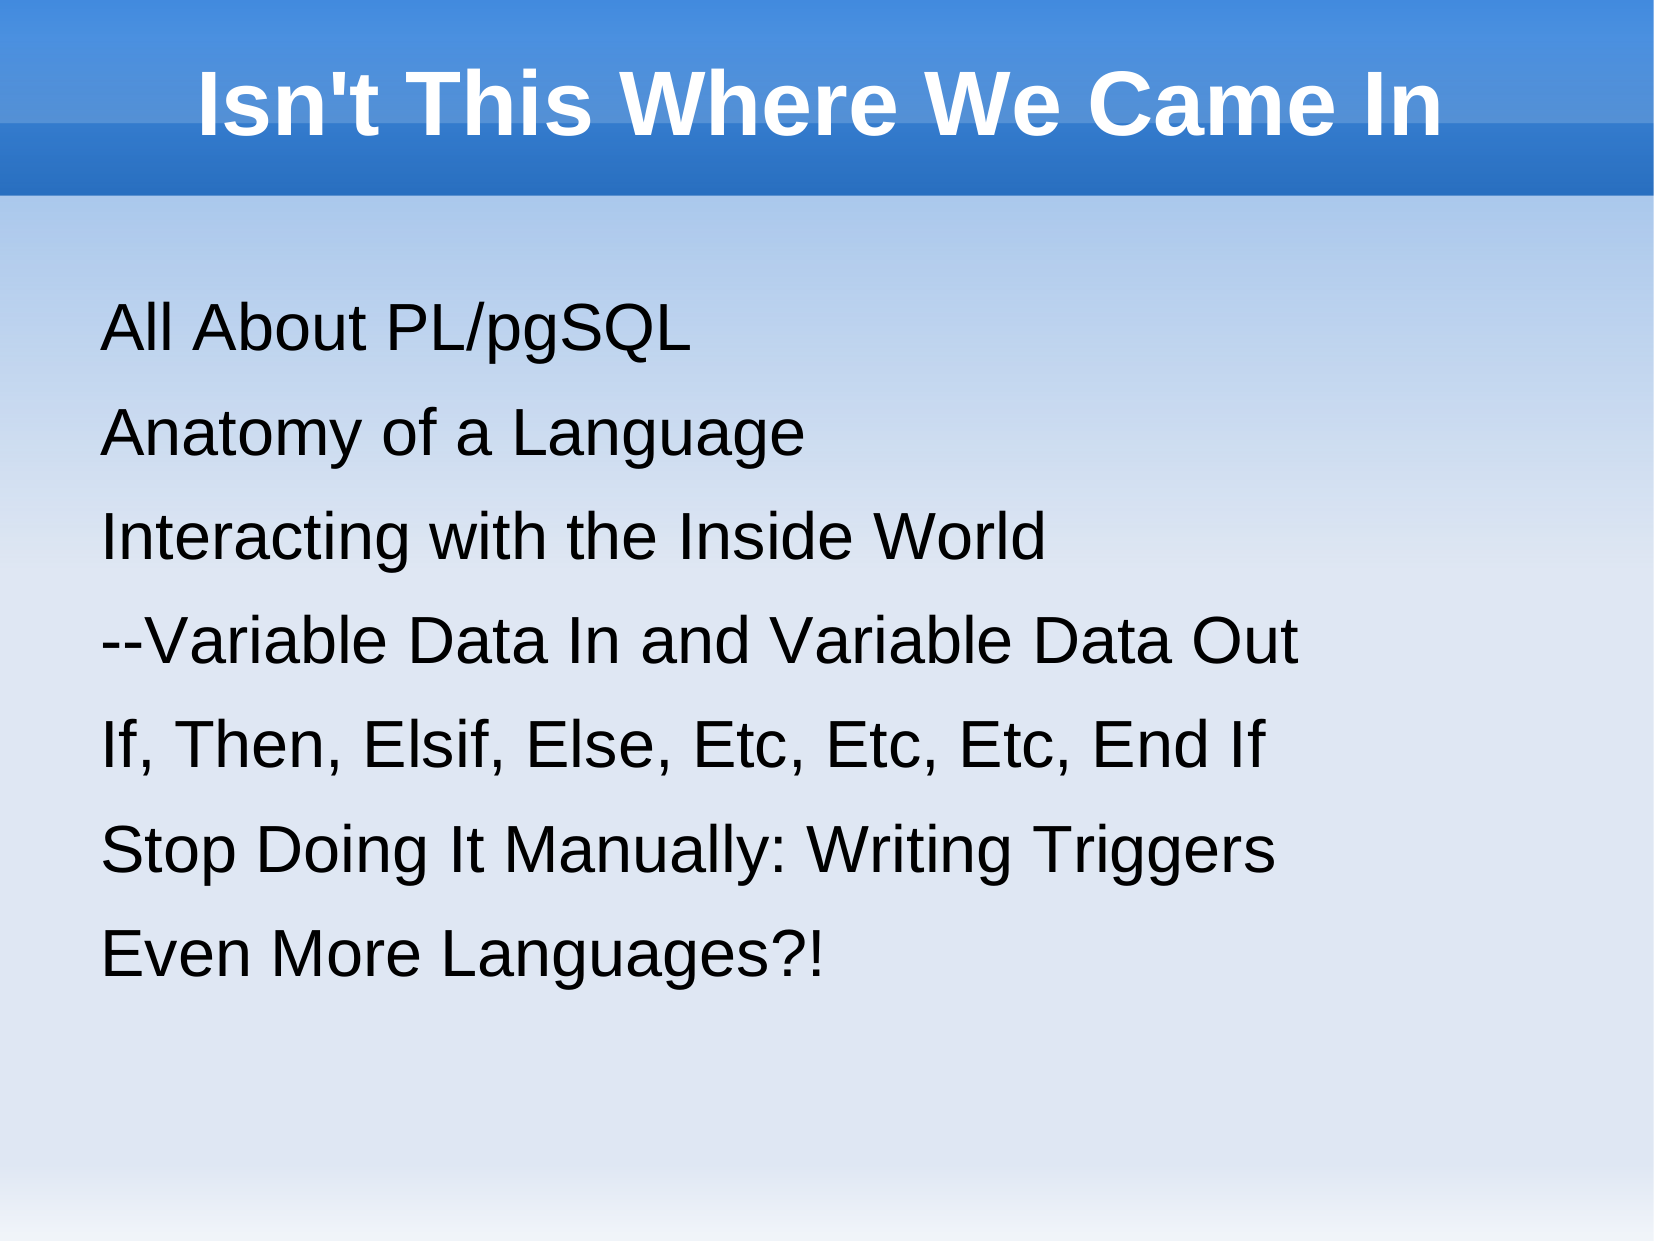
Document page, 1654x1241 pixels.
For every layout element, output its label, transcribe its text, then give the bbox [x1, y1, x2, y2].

list All About PL/pgSQL Anatomy of a Language Interacting with the Inside World --Variable Data In and Variable Data Out If, Then, Elsif, Else, Etc, Etc, Etc, End If Stop Doing It Manually: Writing Triggers Even More Languages?! [82, 290, 1571, 1094]
title Isn't This Where We Came In [76, 7, 1565, 200]
picture [0, 0, 1654, 1241]
